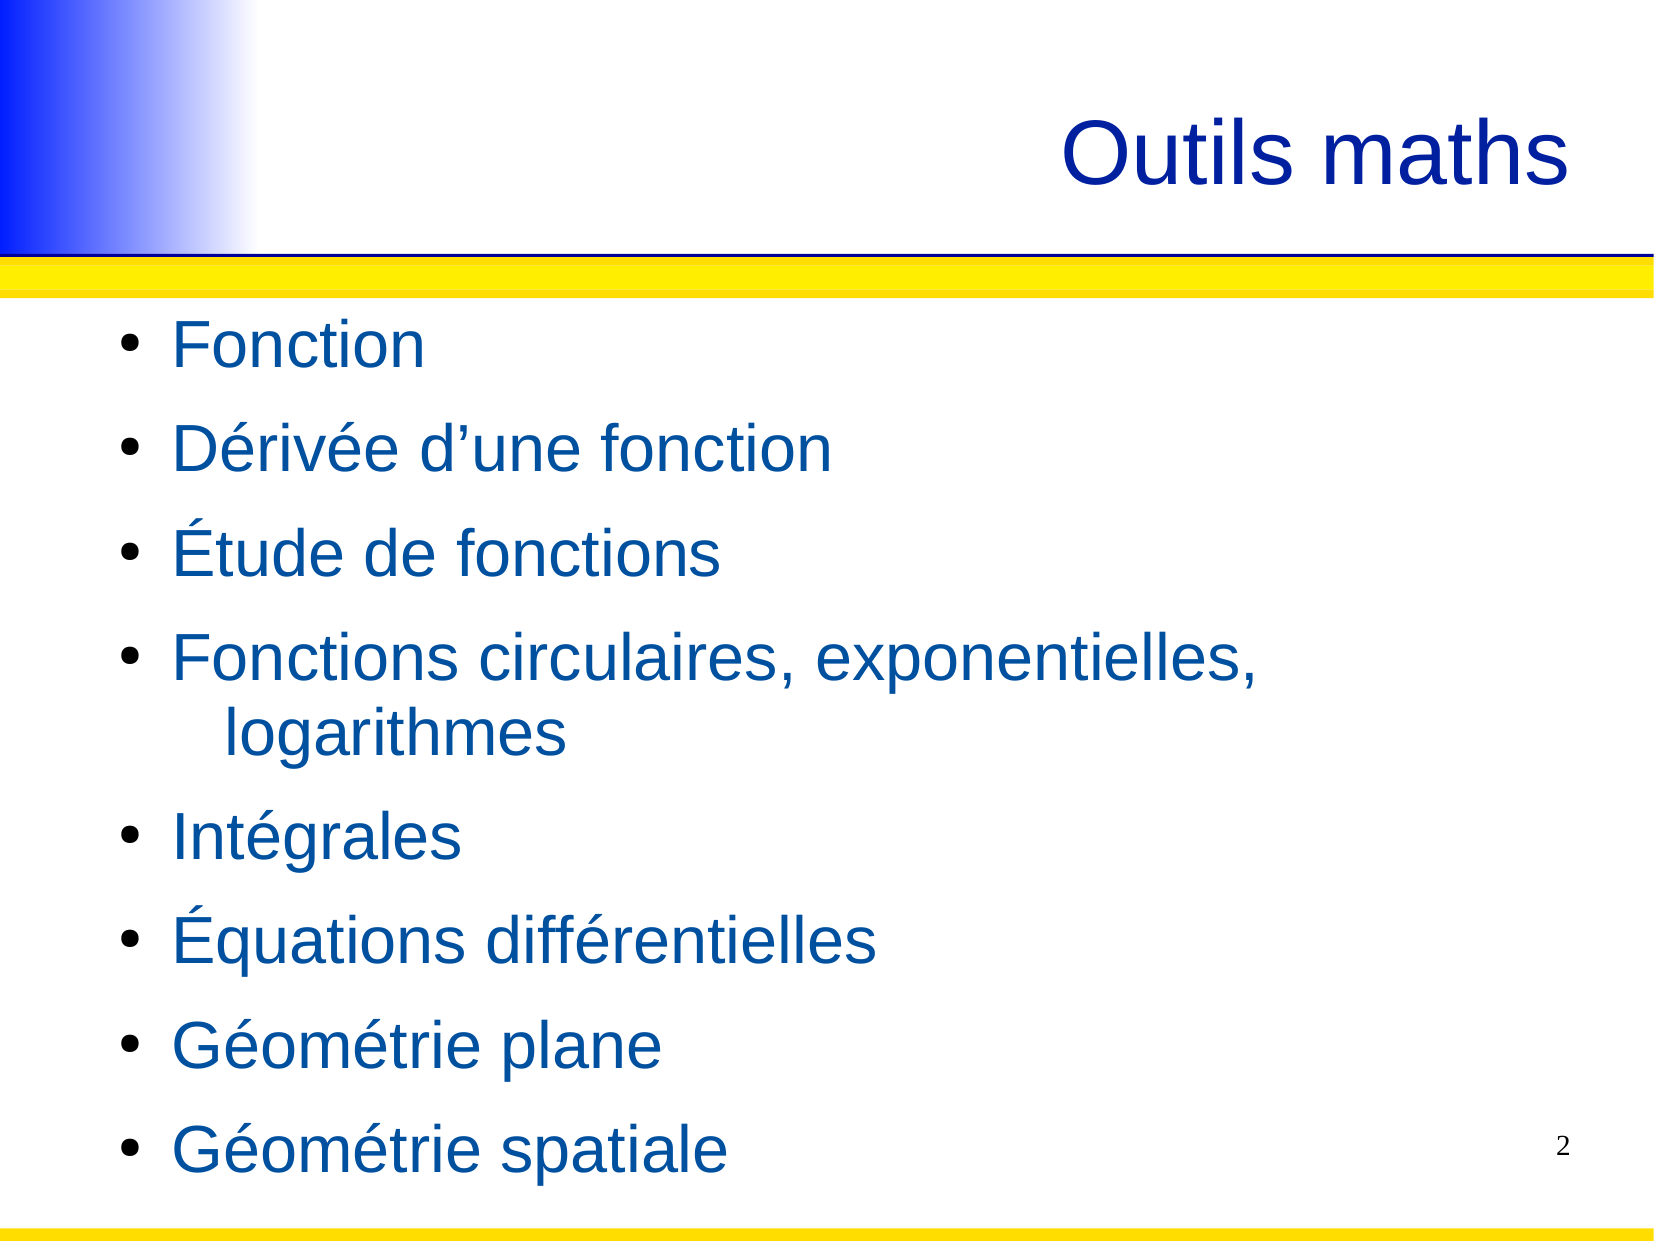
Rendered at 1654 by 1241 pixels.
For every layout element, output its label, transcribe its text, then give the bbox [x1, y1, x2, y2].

title Outils maths [372, 49, 1571, 257]
list Fonction Dérivée d’une fonction Étude de fonctions Fonctions circulaires, exponentielles, logarithmes Intégrales Équations différentielles Géométrie plane Géométrie spatiale [82, 307, 1571, 1187]
